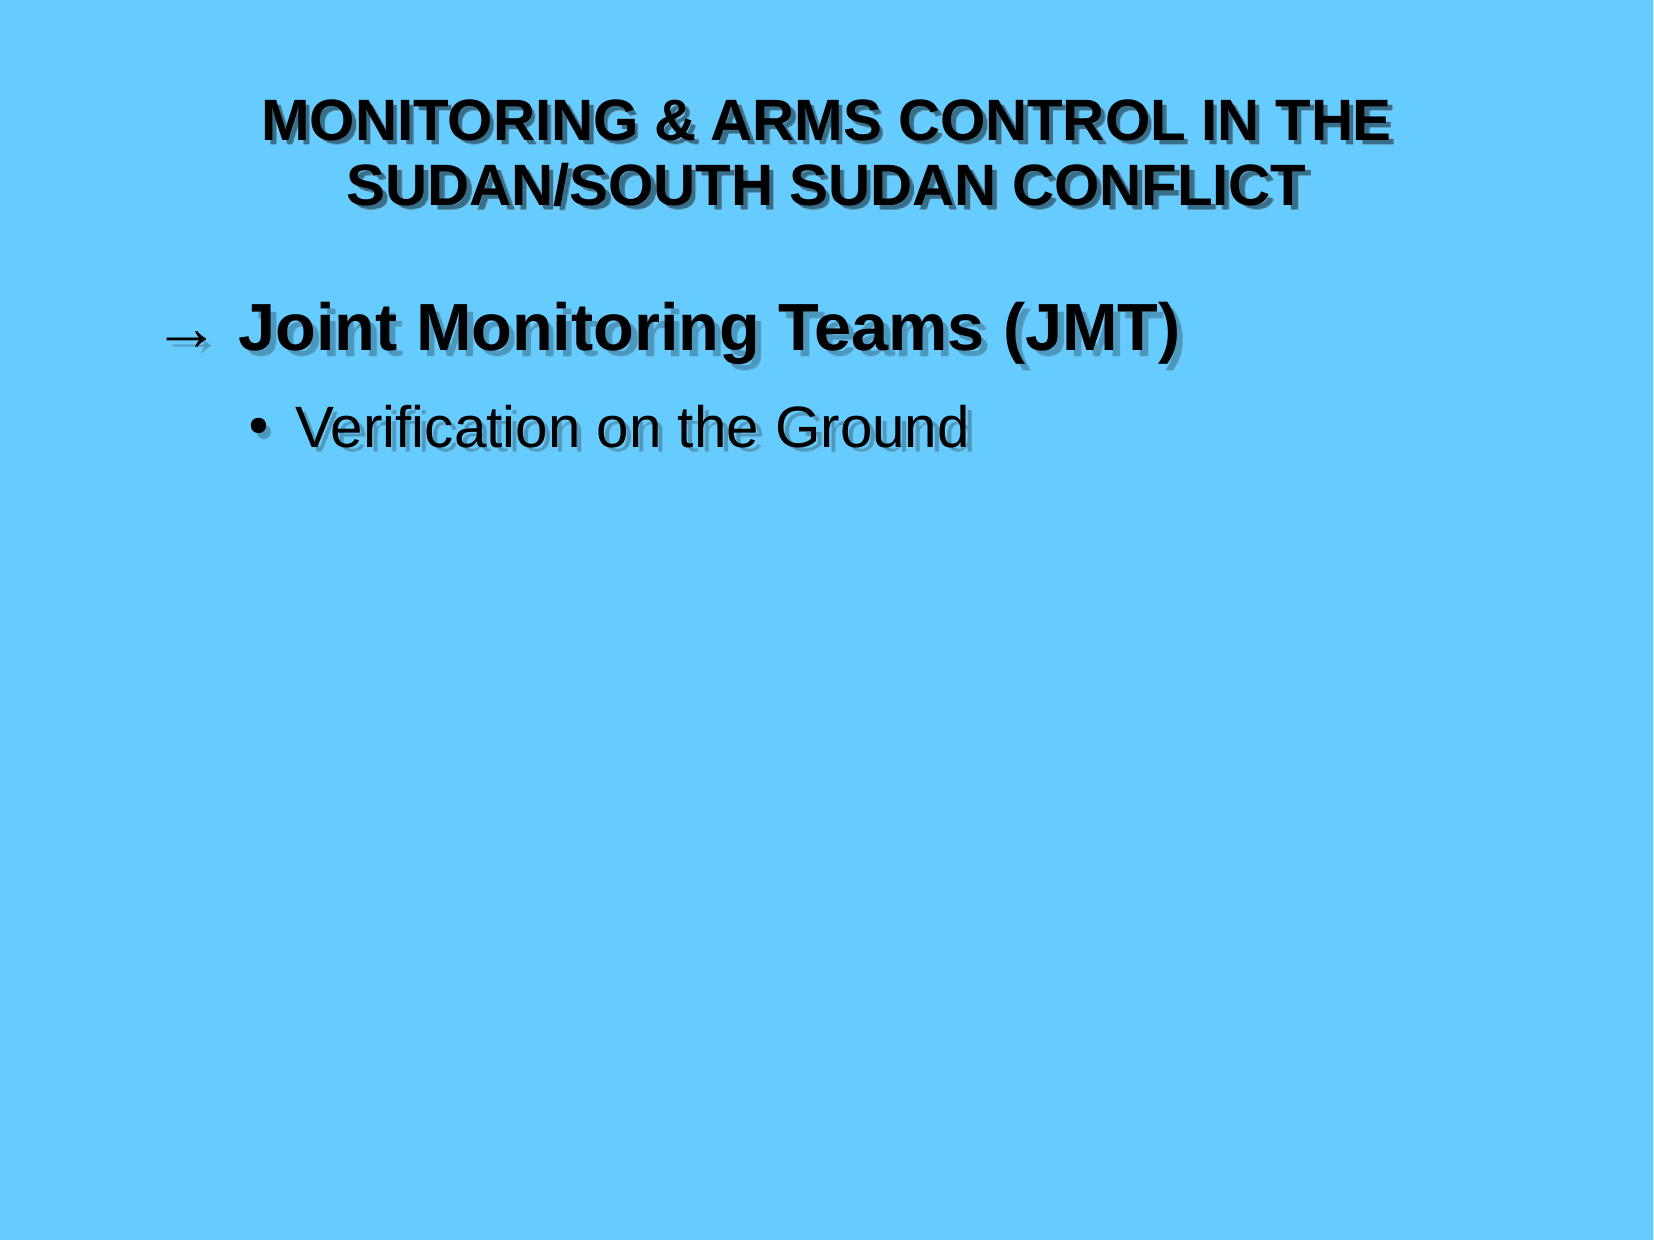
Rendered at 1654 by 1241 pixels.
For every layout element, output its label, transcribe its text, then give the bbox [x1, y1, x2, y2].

title MONITORING & ARMS CONTROL IN THE SUDAN/SOUTH SUDAN CONFLICT [82, 49, 1571, 257]
list → Joint Monitoring Teams (JMT) Verification on the Ground [82, 290, 1571, 1109]
